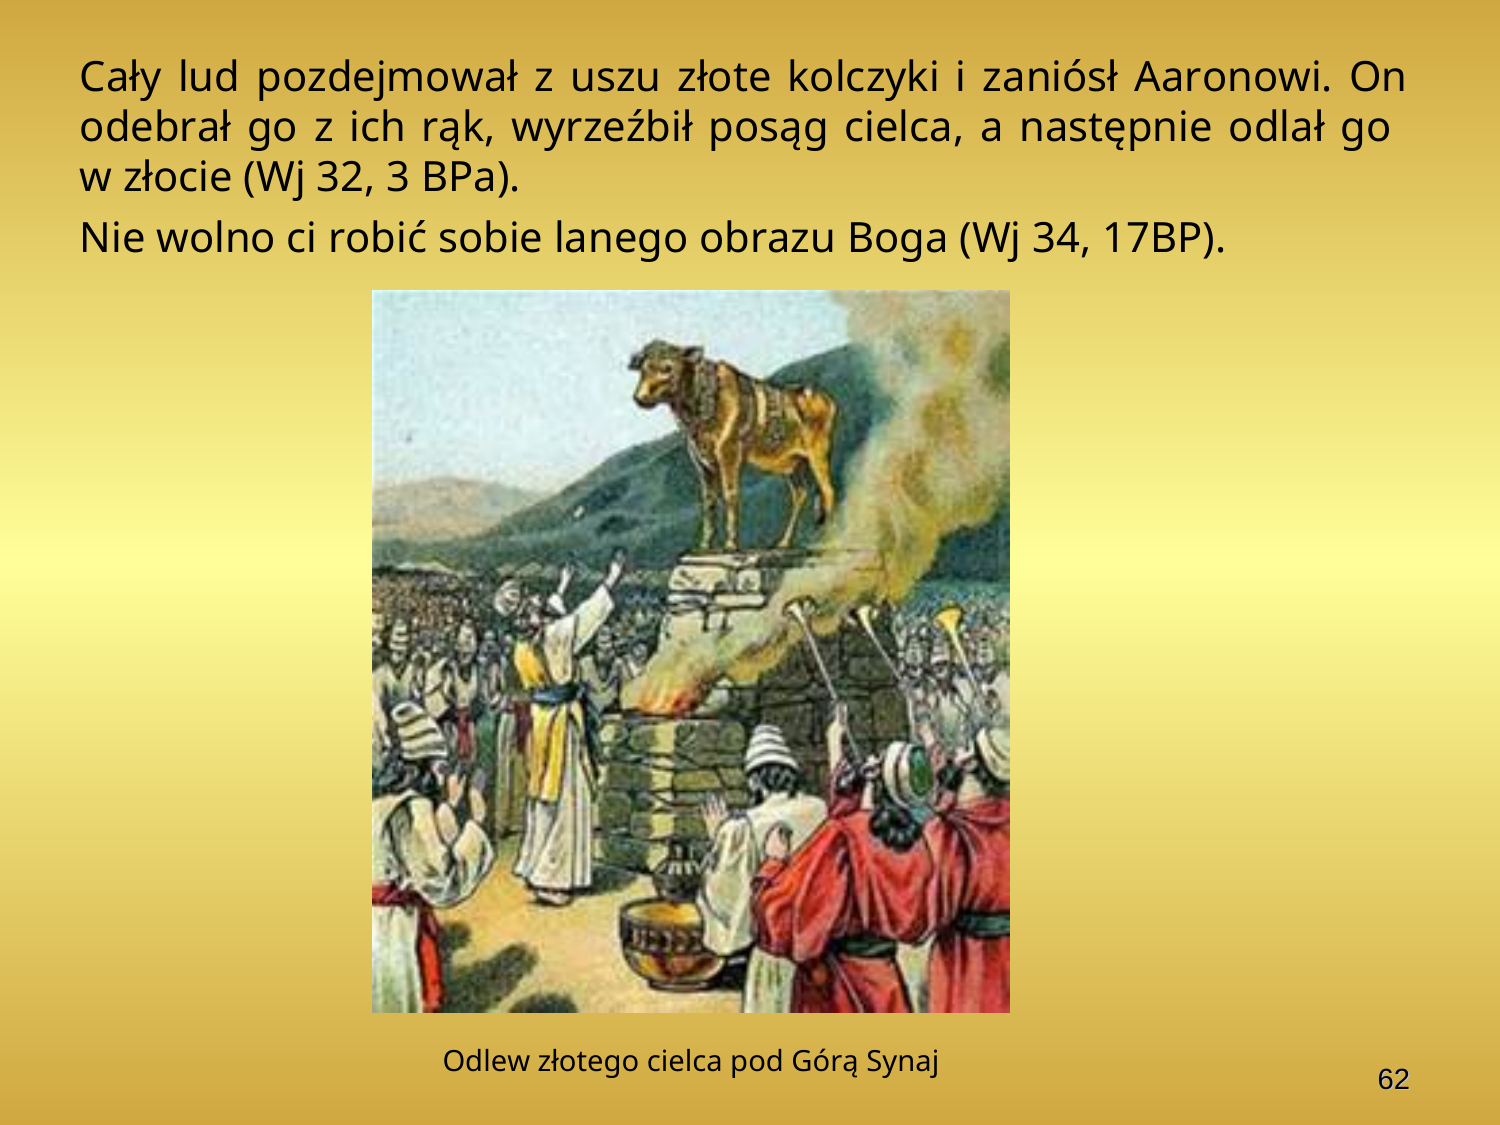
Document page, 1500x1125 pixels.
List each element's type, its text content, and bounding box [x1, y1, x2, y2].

list Cały lud pozdejmował z uszu złote kolczyki i zaniósł Aaronowi. On odebrał go z ich rąk, wyrzeźbił posąg cielca, a następnie odlał go w złocie (Wj 32, 3 BPa). Nie wolno ci robić sobie lanego obrazu Boga (Wj 34, 17BP). [64, 42, 1424, 269]
picture [372, 290, 1010, 1013]
text_box <numer> [1074, 1024, 1426, 1103]
text_box Odlew złotego cielca pod Górą Synaj [427, 1034, 955, 1086]
